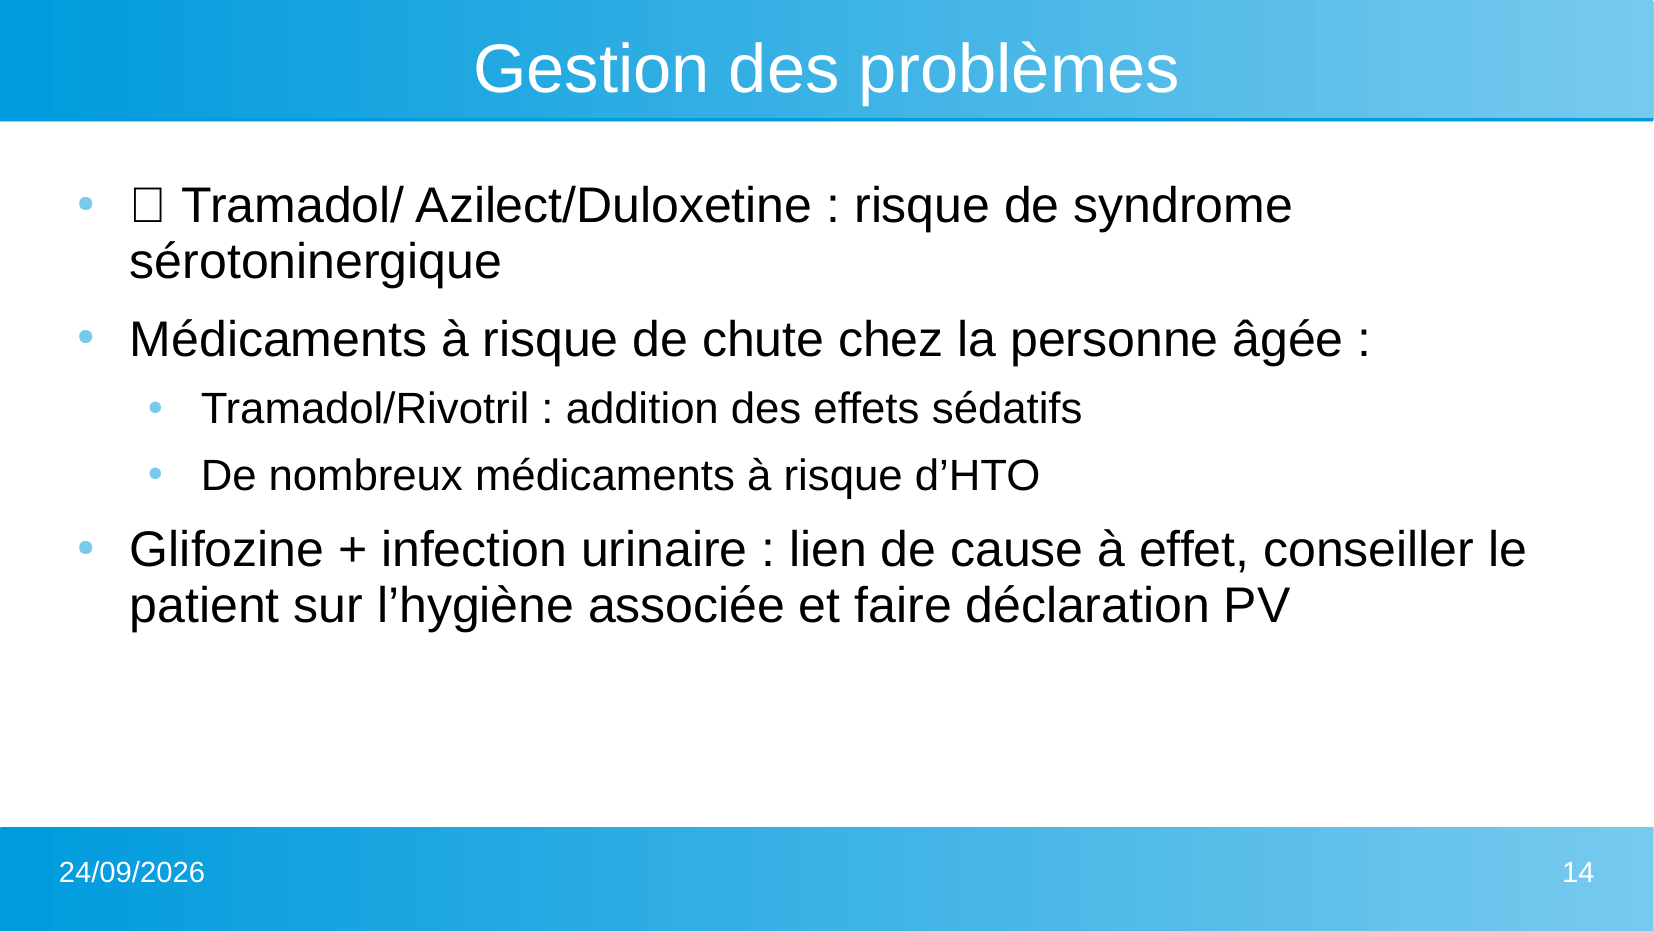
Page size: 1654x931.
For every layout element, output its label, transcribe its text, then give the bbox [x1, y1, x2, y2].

list  Tramadol/ Azilect/Duloxetine : risque de syndrome sérotoninergique Médicaments à risque de chute chez la personne âgée : Tramadol/Rivotril : addition des effets sédatifs De nombreux médicaments à risque d’HTO Glifozine + infection urinaire : lien de cause à effet, conseiller le patient sur l’hygiène associée et faire déclaration PV [59, 177, 1595, 768]
title Gestion des problèmes [59, 29, 1595, 108]
